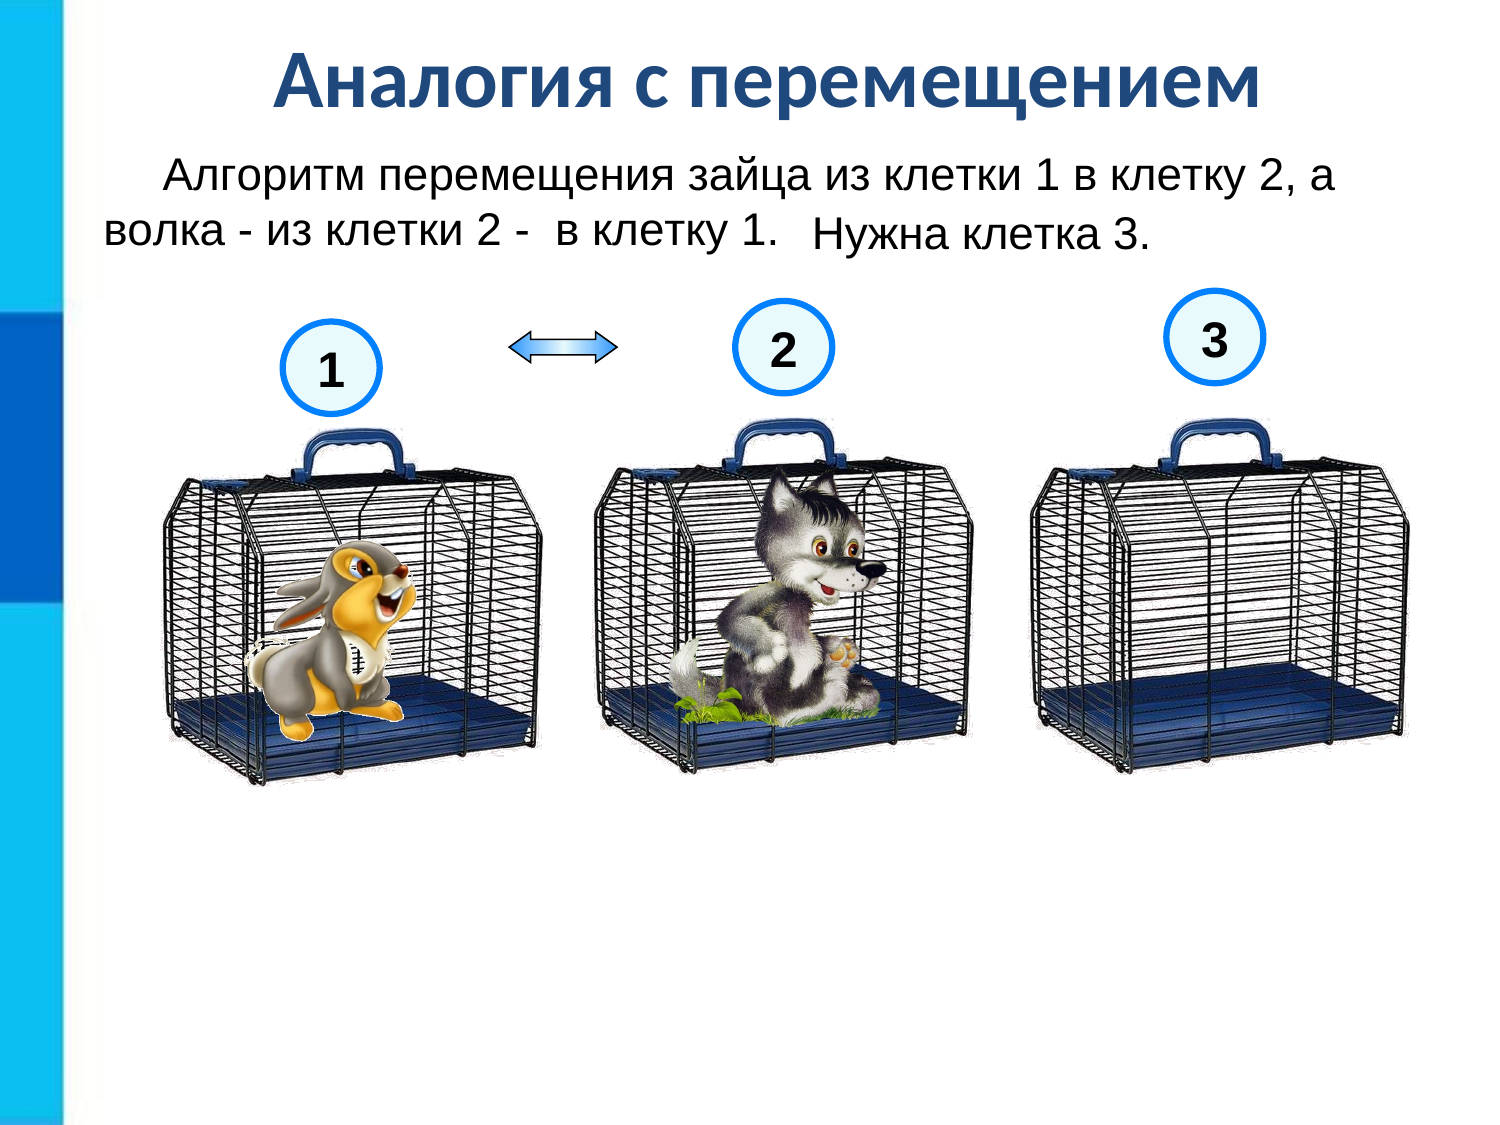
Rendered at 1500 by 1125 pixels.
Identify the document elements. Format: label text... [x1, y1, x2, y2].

text_box 1 [282, 321, 380, 414]
picture [0, 0, 1500, 1125]
text_box 3 [1166, 290, 1264, 384]
text_box [509, 331, 618, 363]
text_box Нужна клетка 3. [797, 196, 1246, 267]
text_box Алгоритм перемещения зайца из клетки 1 в клетку 2, а волка - из клетки 2 - в клетку 1. [88, 137, 1459, 263]
text_box Аналогия с перемещением [112, 30, 1425, 138]
text_box 2 [735, 300, 833, 394]
